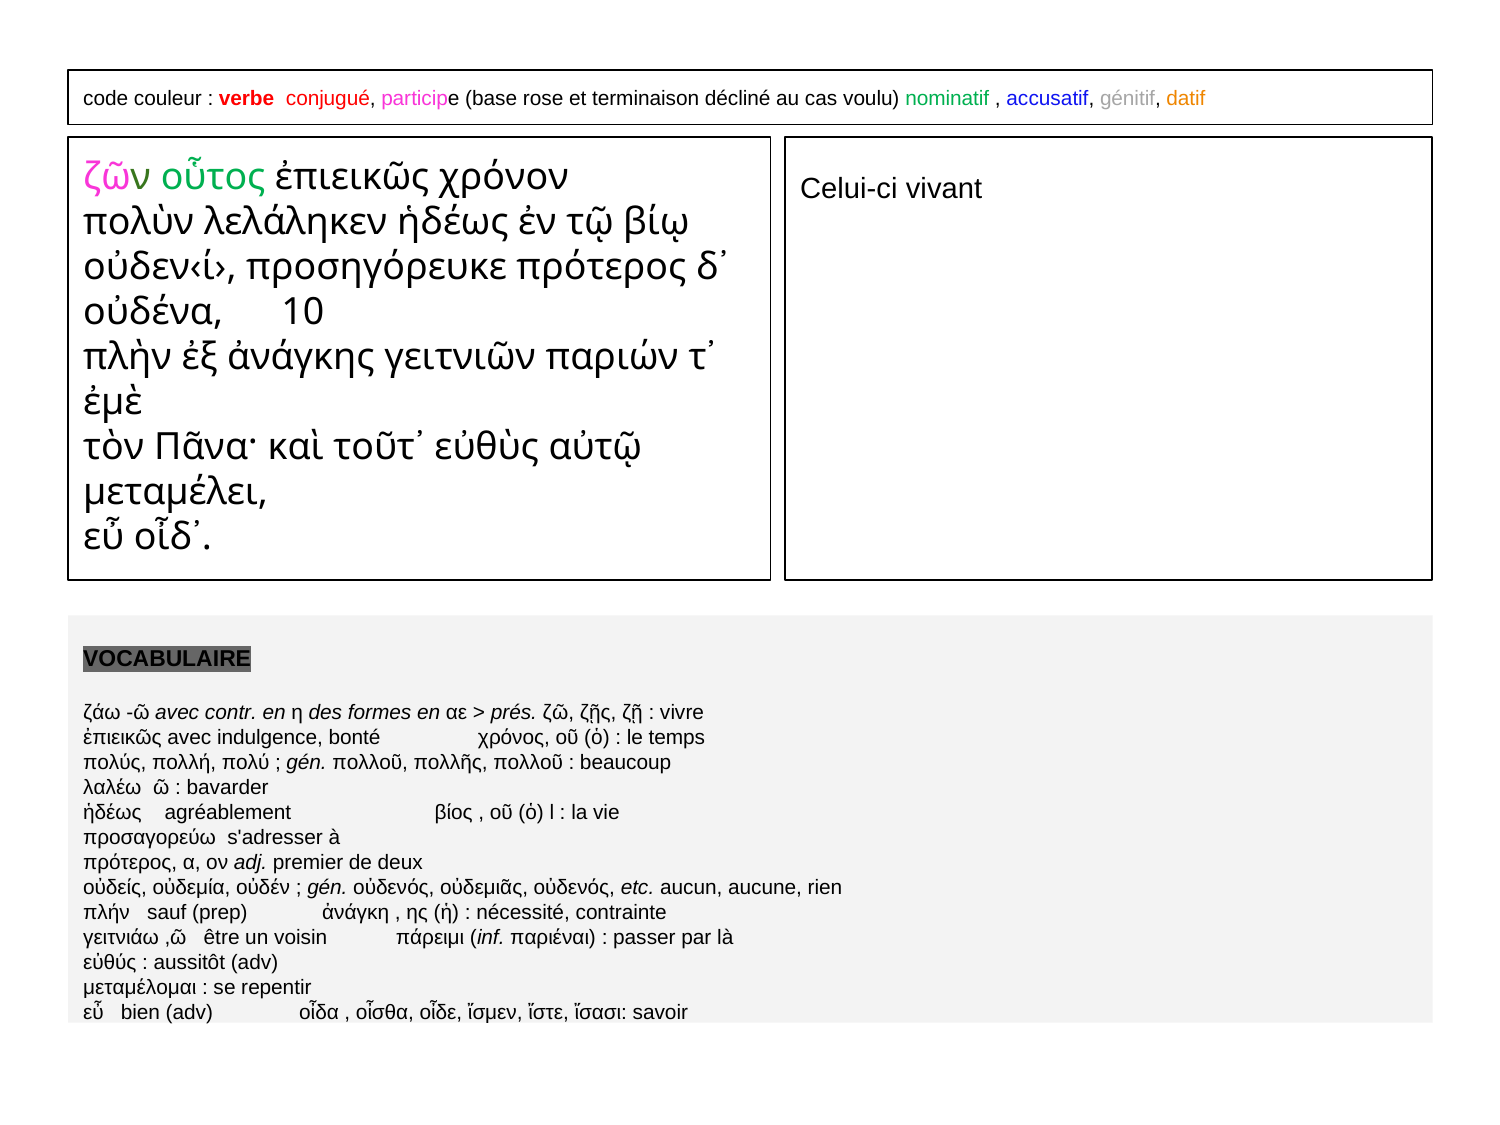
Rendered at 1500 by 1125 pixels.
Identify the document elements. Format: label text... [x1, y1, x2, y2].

text_box code couleur : verbe conjugué, participe (base rose et terminaison décliné au cas voulu) nominatif , accusatif, génitif, datif [68, 70, 1433, 125]
text_box Celui-ci vivant [785, 136, 1432, 581]
text_box ζῶν οὗτος ἐπιεικῶς χρόνον πολὺν λελάληκεν ἡδέως ἐν τῷ βίῳ οὐδεν‹ί›, προσηγόρευκε πρότερος δ᾽ οὐδένα, 10 πλὴν ἐξ ἀνάγκης γειτνιῶν παριών τ᾽ ἐμὲ τὸν Πᾶνα· καὶ τοῦτ᾽ εὐθὺς αὐτῷ μεταμέλει, εὖ οἶδ᾽. [68, 136, 771, 581]
text_box VOCABULAIRE ζάω -ῶ avec contr. en η des formes en αε > prés. ζῶ, ζῇς, ζῇ : vivre ἐπιεικῶς avec indulgence, bonté χρόνος, οῦ (ὁ) : le temps πολύς, πολλή, πολύ ; gén. πολλοῦ, πολλῆς, πολλοῦ : beaucoup λαλέω ῶ : bavarder ἡδέως agréablement βίος , οῦ (ὁ) l : la vie προσαγορεύω s'adresser à πρότερος, α, ον adj. premier de deux οὐδείς, οὐδεμία, οὐδέν ; gén. οὐδενός, οὐδεμιᾶς, οὐδενός, etc. aucun, aucune, rien πλήν sauf (prep) ἀνάγκη , ης (ἡ) : nécessité, contrainte γειτνιάω ,ῶ être un voisin πάρειμι (inf. παριέναι) : passer par là εὐθύς : aussitôt (adv) μεταμέλομαι : se repentir εὖ bien (adv) οἶδα , οἶσθα, οἶδε, ἴσμεν, ἴστε, ἴσασι: savoir [68, 615, 1433, 1023]
